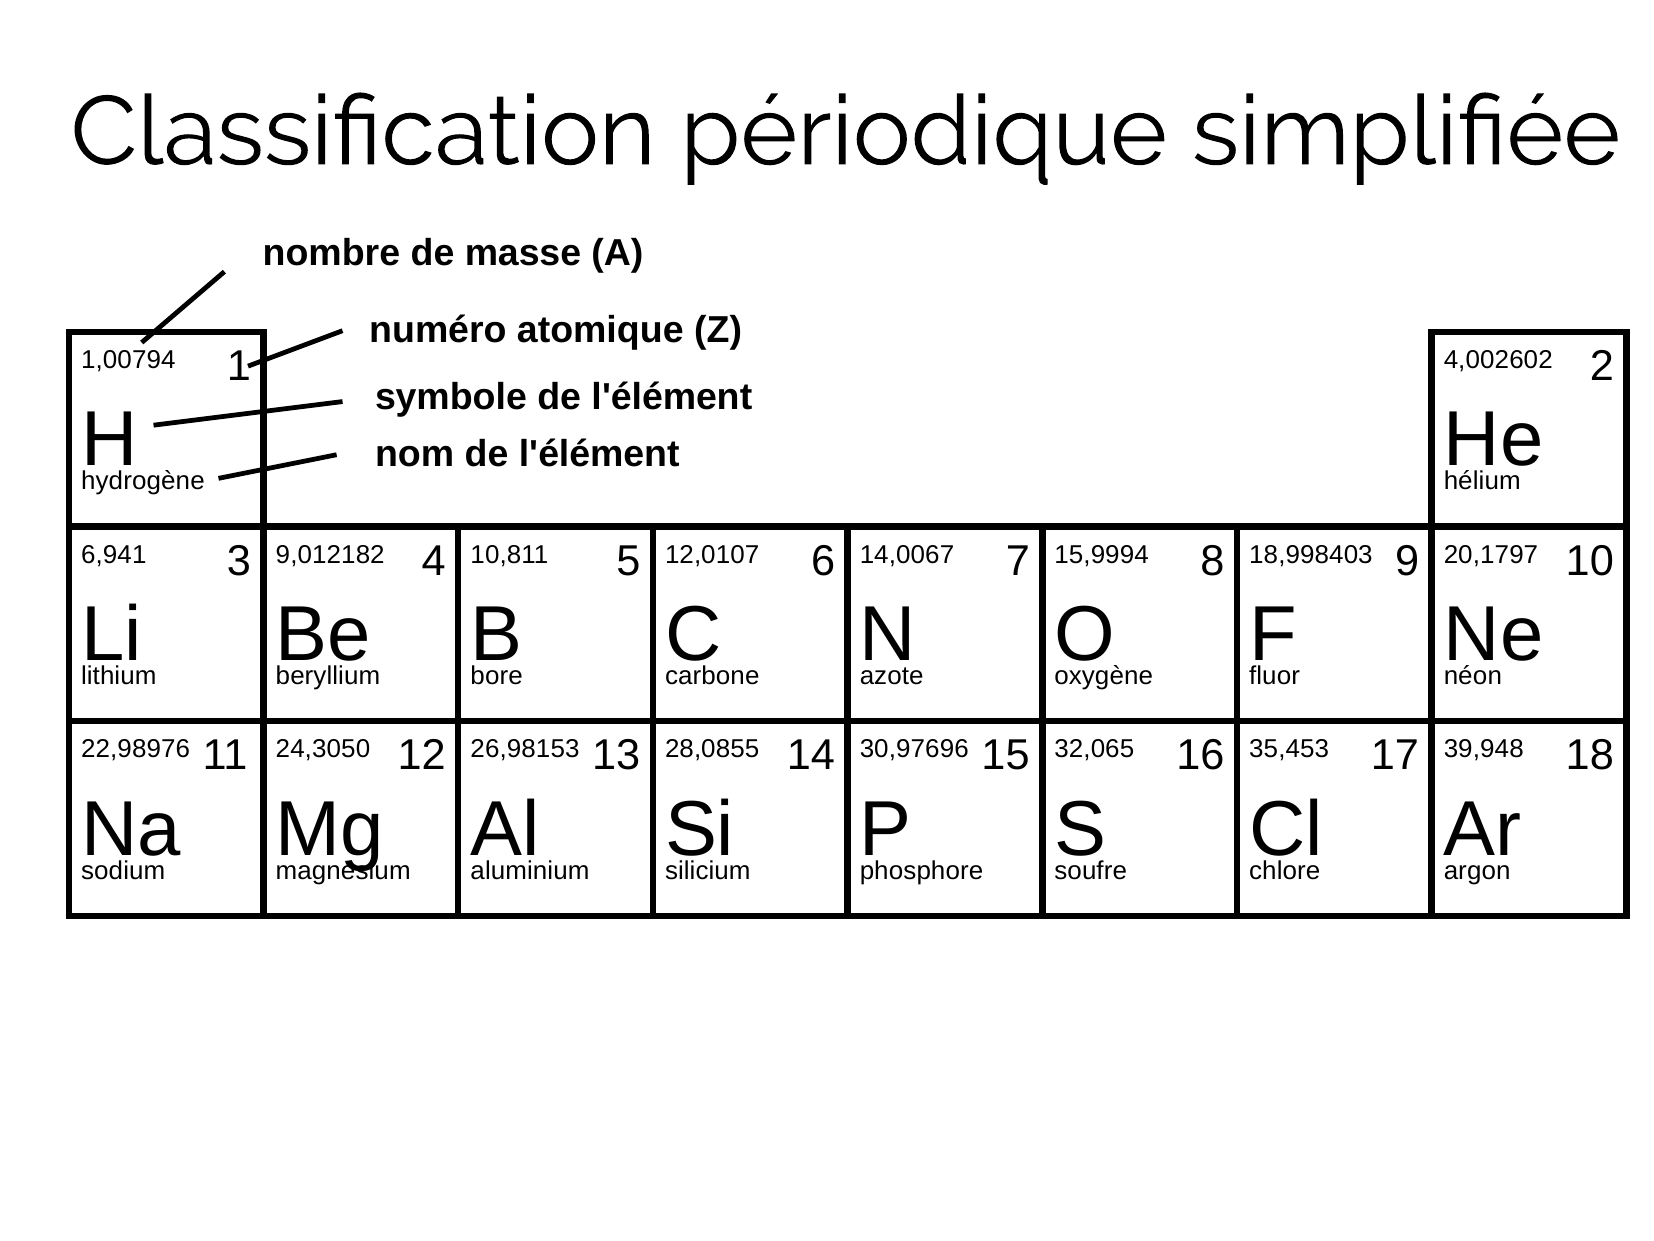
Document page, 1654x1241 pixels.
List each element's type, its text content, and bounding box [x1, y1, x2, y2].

text_box [1531, 93, 1545, 105]
picture [57, 307, 1638, 928]
text_box [318, 113, 326, 165]
text_box nom de l'élément [360, 425, 786, 483]
text_box [1443, 93, 1451, 104]
text_box [1460, 92, 1500, 165]
text_box [687, 112, 737, 185]
text_box [838, 113, 846, 165]
text_box [914, 93, 966, 166]
text_box [1567, 112, 1618, 166]
text_box [74, 94, 135, 165]
text_box [606, 112, 649, 165]
text_box [838, 93, 846, 104]
text_box [1356, 112, 1406, 185]
text_box [804, 113, 831, 165]
text_box [1059, 113, 1105, 166]
text_box [1267, 112, 1344, 165]
text_box symbole de l'élément [360, 368, 786, 425]
text_box [1510, 112, 1561, 166]
text_box [318, 93, 326, 104]
text_box [996, 112, 1048, 185]
text_box [1194, 112, 1236, 166]
text_box [1246, 93, 1254, 104]
text_box [438, 112, 484, 166]
text_box [856, 112, 907, 166]
text_box [527, 93, 534, 104]
text_box [219, 112, 261, 166]
text_box [544, 112, 596, 166]
text_box [1443, 113, 1451, 165]
text_box [1417, 93, 1437, 165]
text_box [166, 112, 213, 166]
text_box [527, 113, 534, 165]
text_box nombre de masse (A) [248, 224, 709, 284]
text_box [489, 96, 520, 165]
text_box [385, 112, 432, 166]
text_box [744, 112, 795, 166]
text_box [1246, 113, 1254, 165]
text_box [335, 92, 375, 165]
text_box [978, 113, 986, 165]
text_box [266, 112, 308, 166]
text_box [1113, 112, 1165, 166]
text_box [765, 93, 779, 105]
text_box [978, 93, 986, 104]
text_box [144, 93, 164, 165]
text_box numéro atomique (Z) [354, 301, 780, 361]
